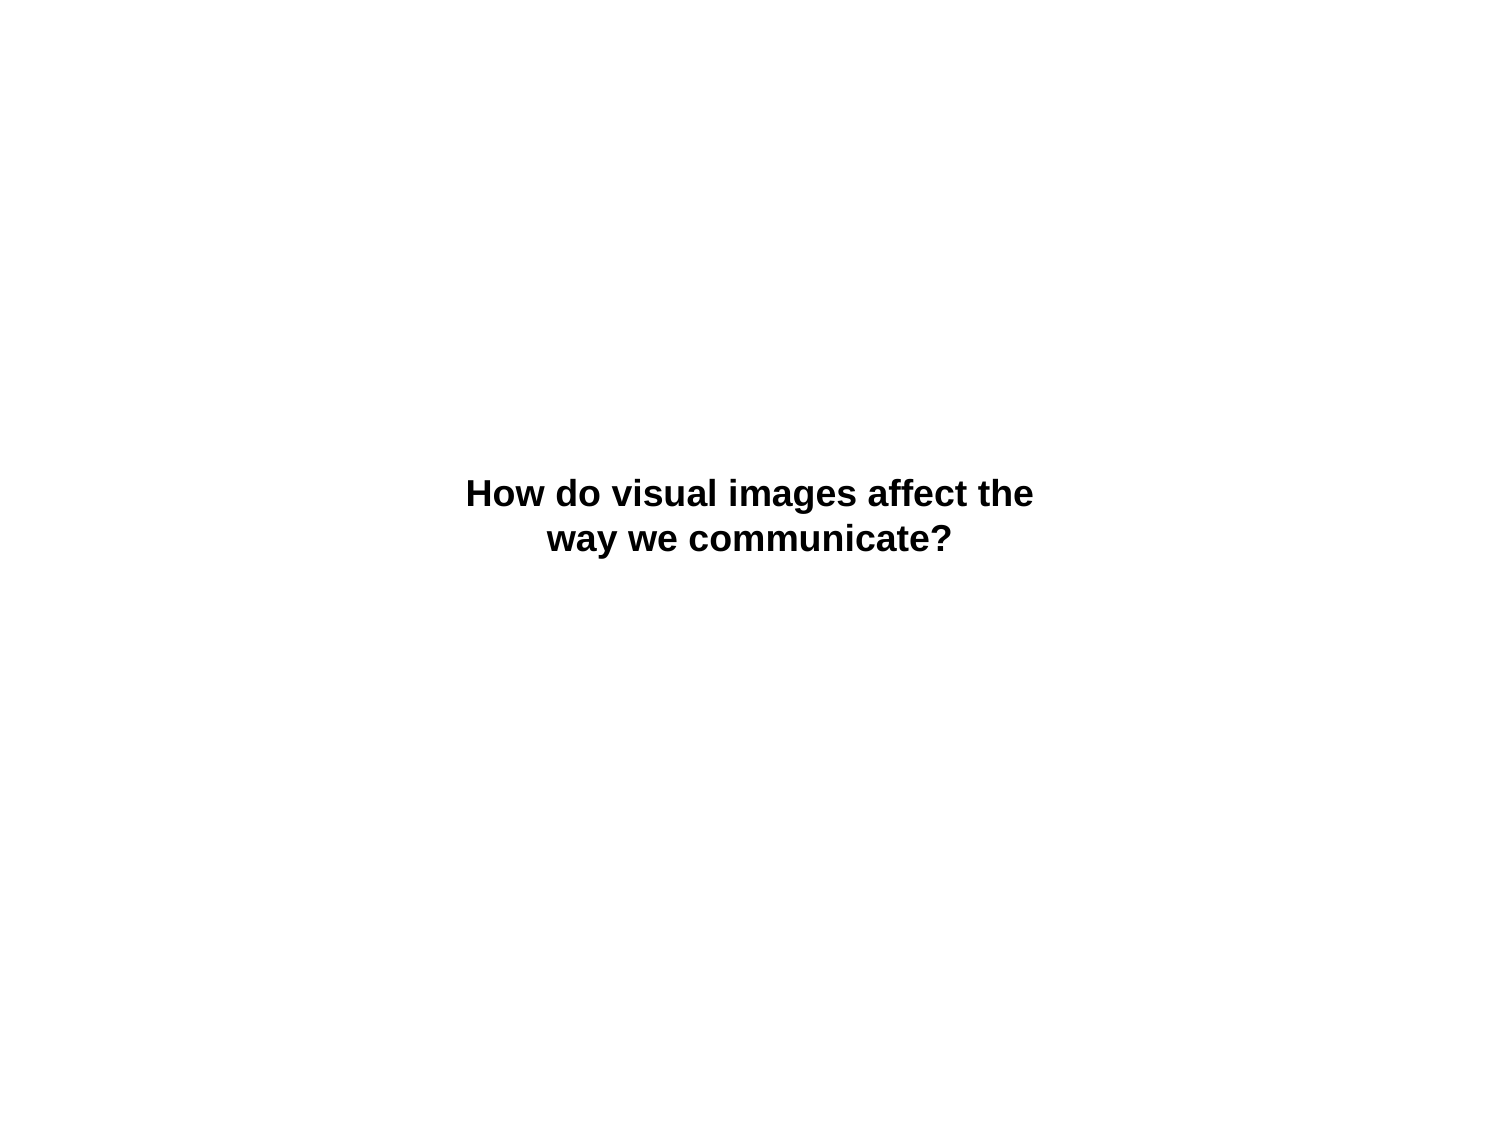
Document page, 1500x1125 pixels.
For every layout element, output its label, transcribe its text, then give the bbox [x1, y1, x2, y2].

text_box How do visual images affect the way we communicate? [75, 461, 1426, 612]
